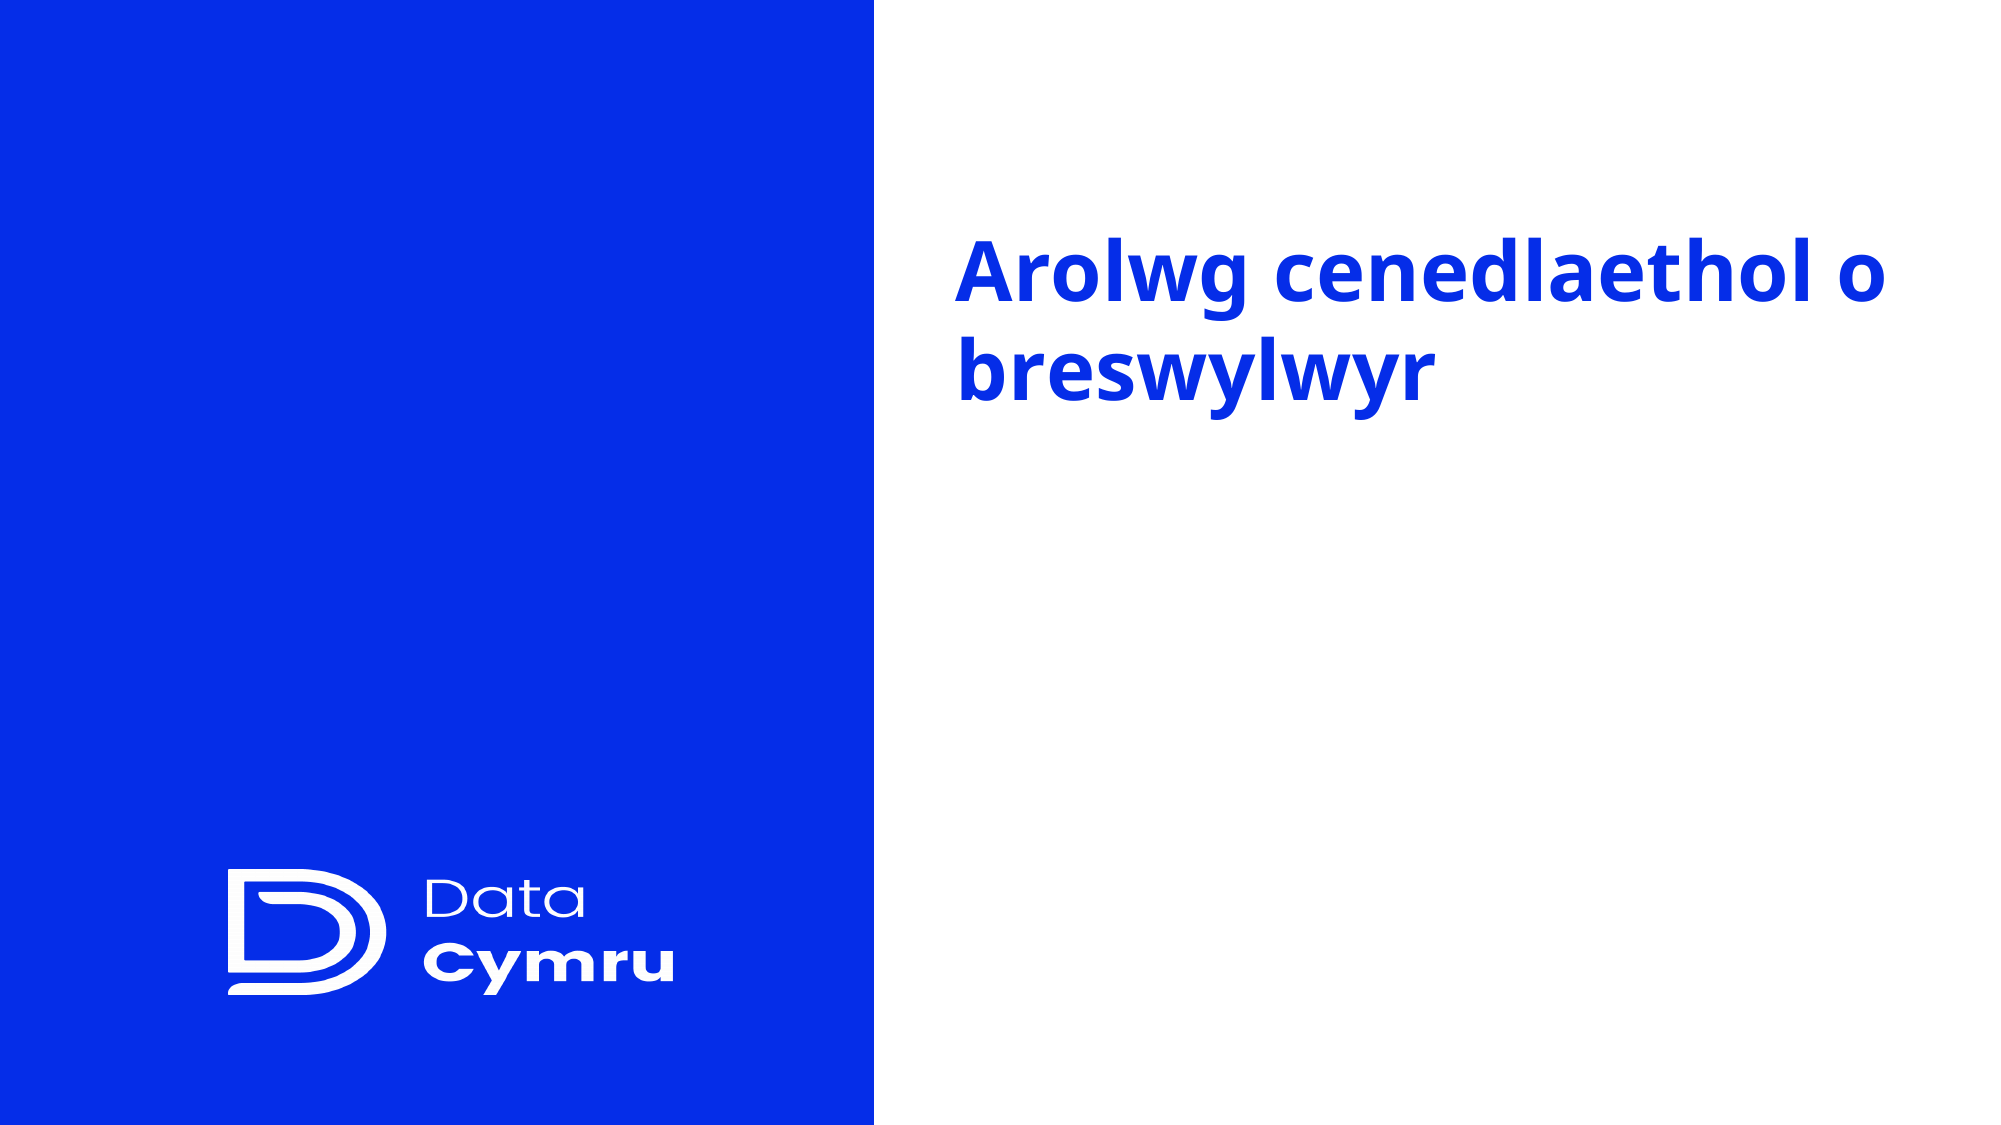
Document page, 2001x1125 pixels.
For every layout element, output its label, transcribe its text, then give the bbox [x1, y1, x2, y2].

title Arolwg cenedlaethol o breswylwyr [940, 137, 1922, 598]
